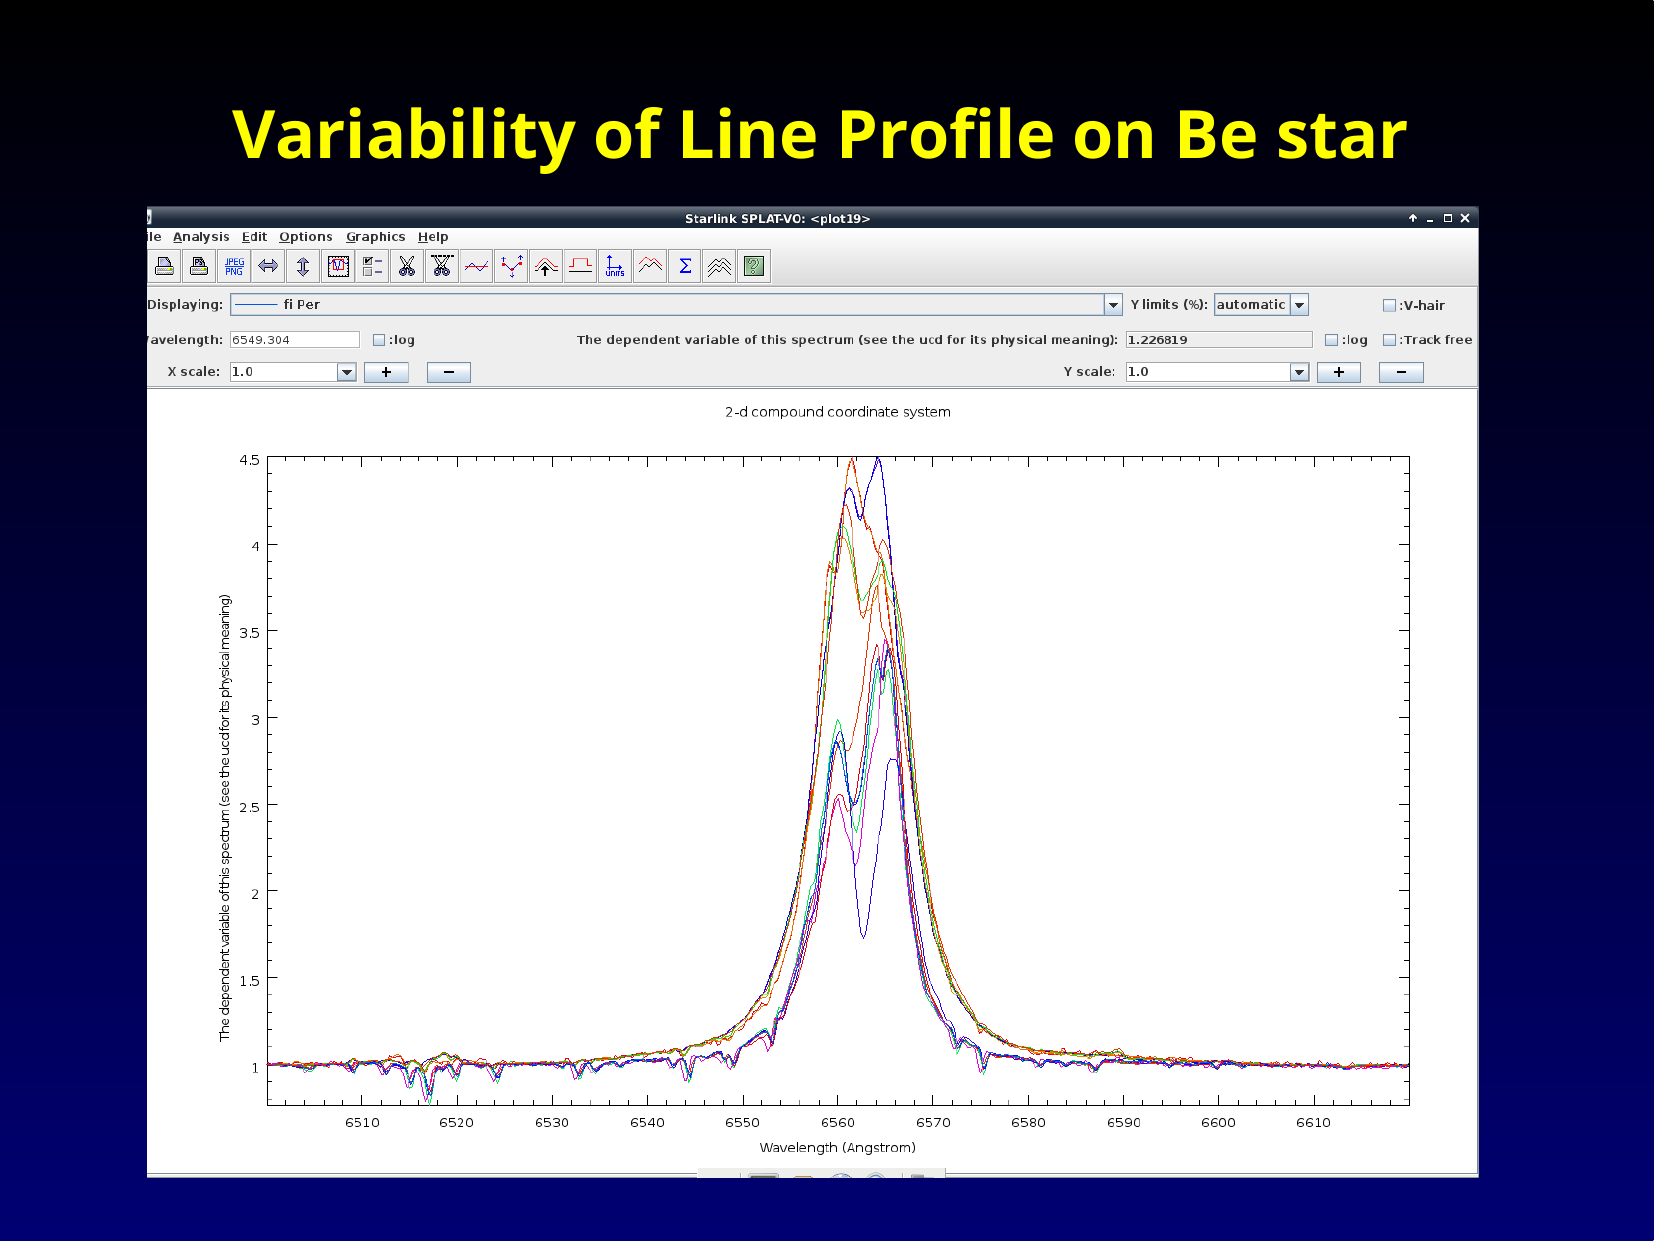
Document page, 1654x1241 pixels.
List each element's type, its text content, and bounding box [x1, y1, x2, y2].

picture [147, 206, 1479, 1178]
title Variability of Line Profile on Be star [76, 29, 1565, 237]
